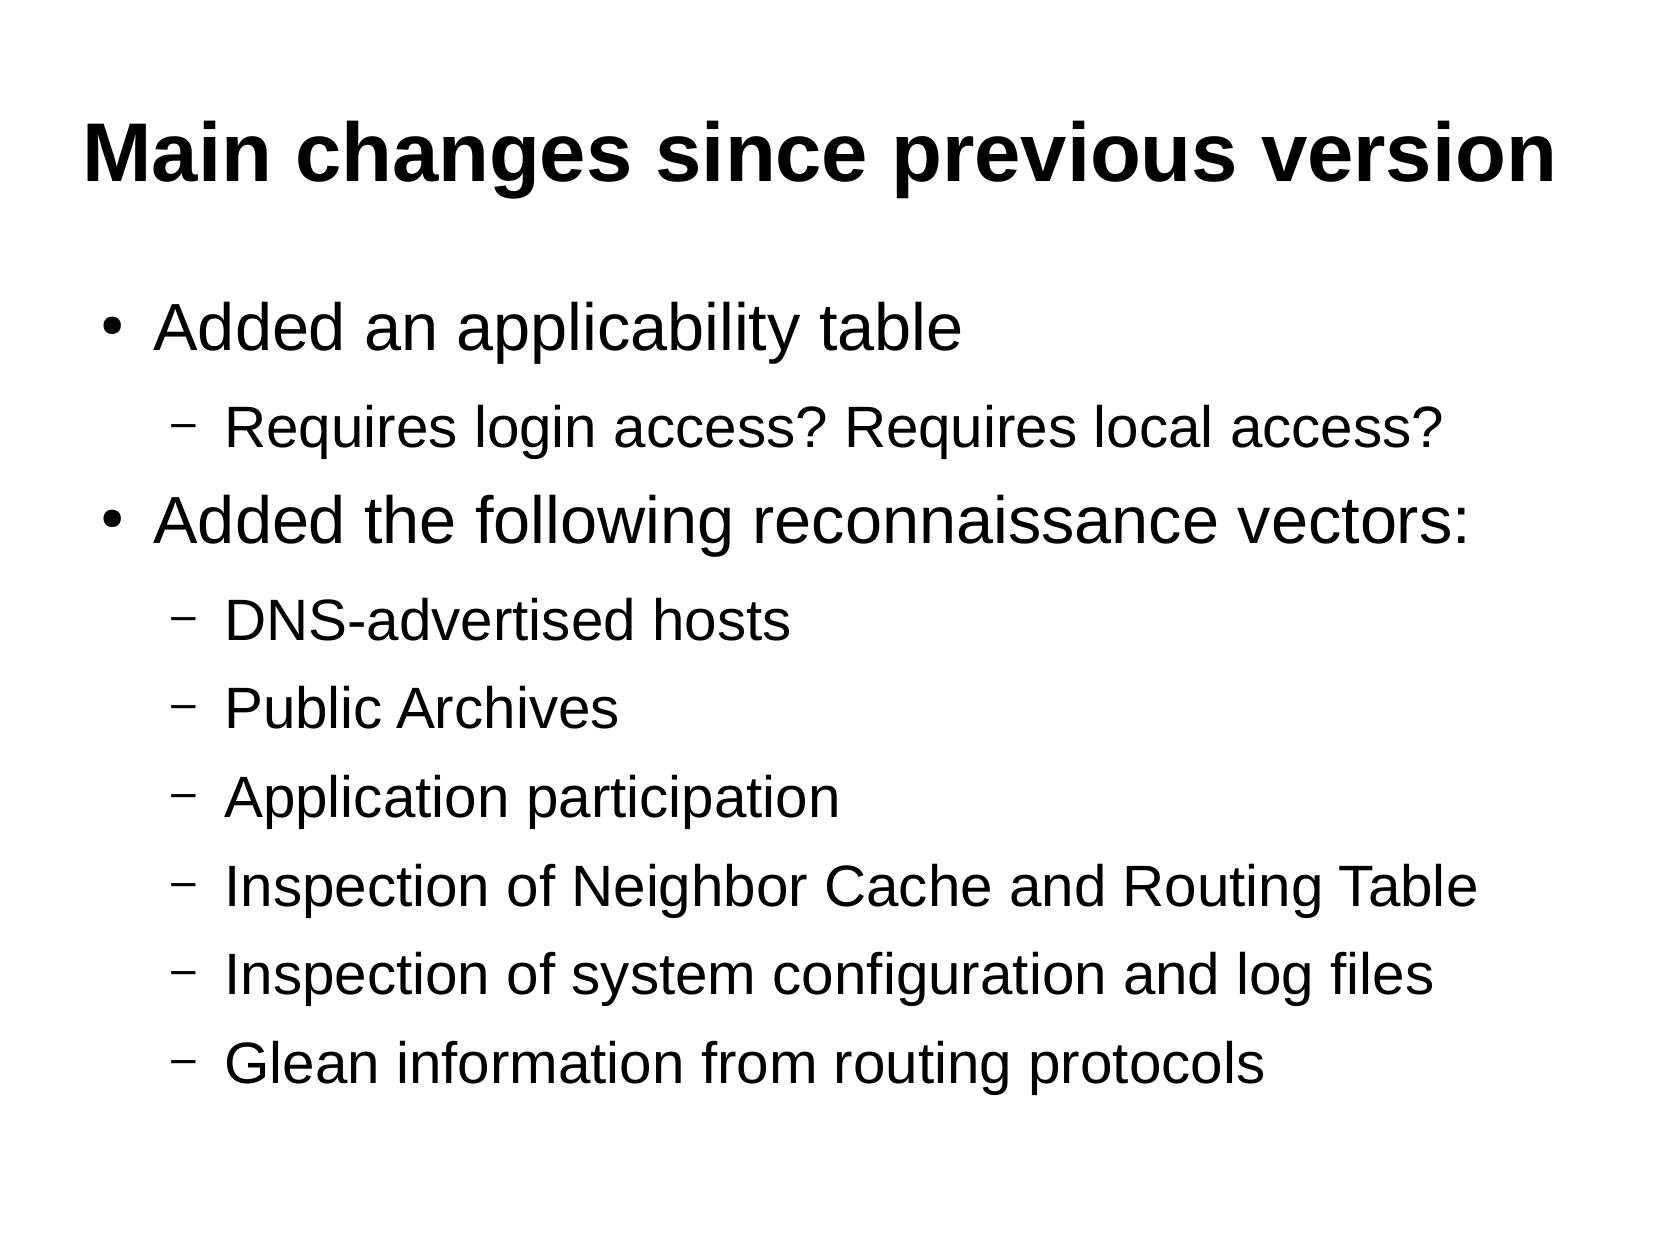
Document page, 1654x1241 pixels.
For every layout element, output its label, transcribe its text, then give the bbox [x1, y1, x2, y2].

list Added an applicability table Requires login access? Requires local access? Added the following reconnaissance vectors: DNS-advertised hosts Public Archives Application participation Inspection of Neighbor Cache and Routing Table Inspection of system configuration and log files Glean information from routing protocols [82, 290, 1538, 1171]
title Main changes since previous version [82, 49, 1571, 257]
